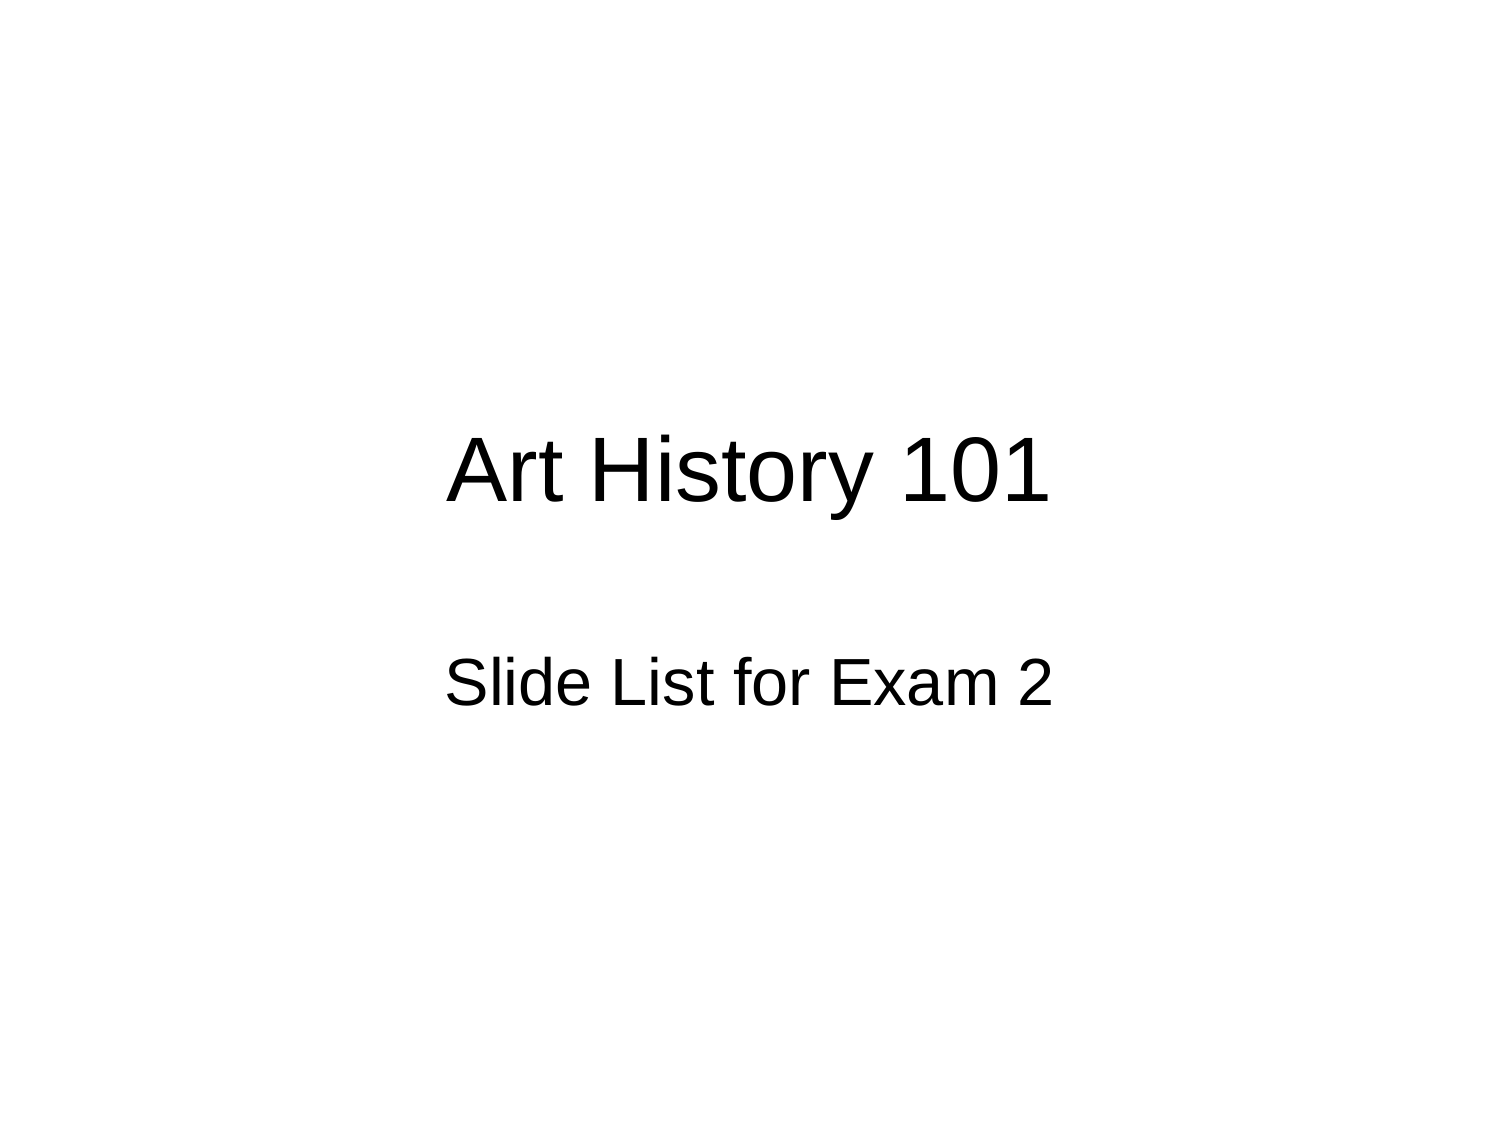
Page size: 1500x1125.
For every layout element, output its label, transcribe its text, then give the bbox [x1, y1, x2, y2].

title Art History 101 [112, 349, 1388, 591]
subtitle Slide List for Exam 2 [225, 637, 1276, 926]
